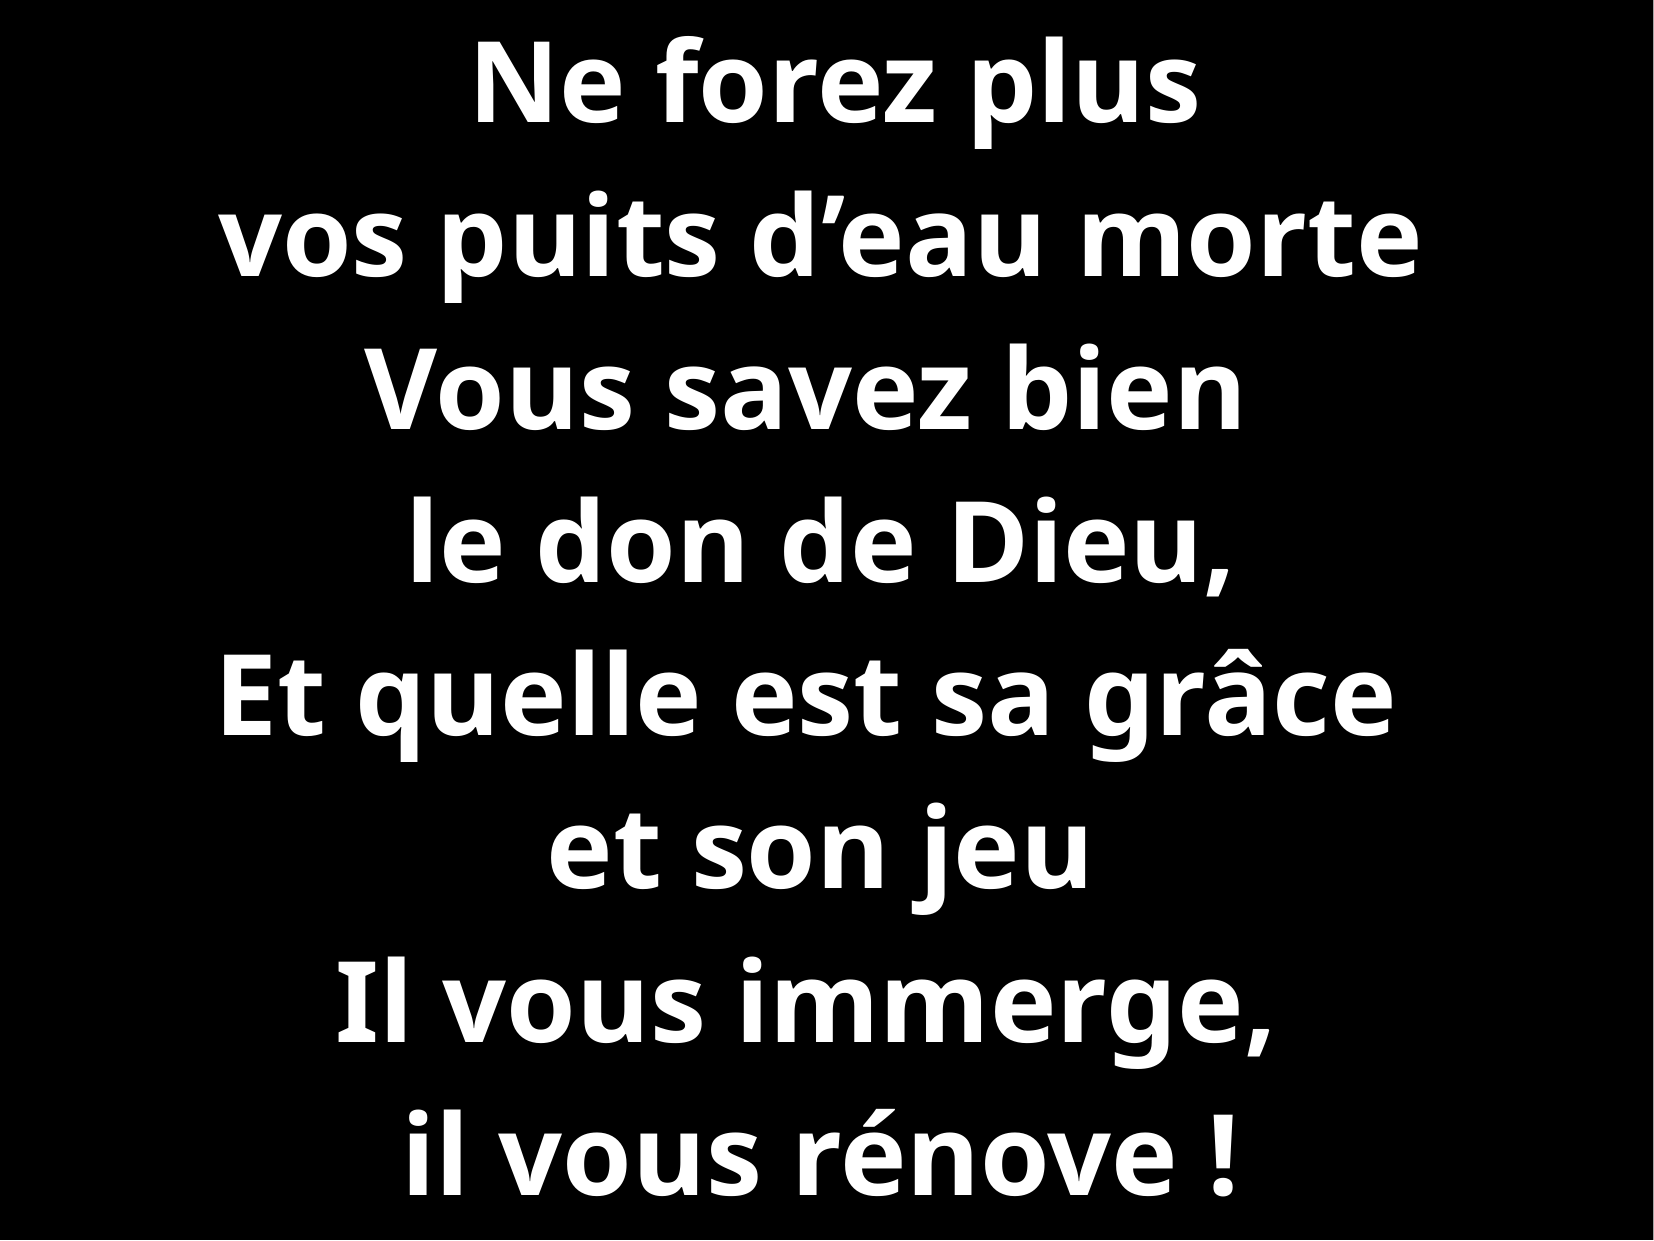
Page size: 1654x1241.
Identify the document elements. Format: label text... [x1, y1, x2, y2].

list Ne forez plus vos puits d’eau morte Vous savez bien le don de Dieu, Et quelle est sa grâce et son jeu Il vous immerge, il vous rénove ! [0, 2, 1642, 1241]
